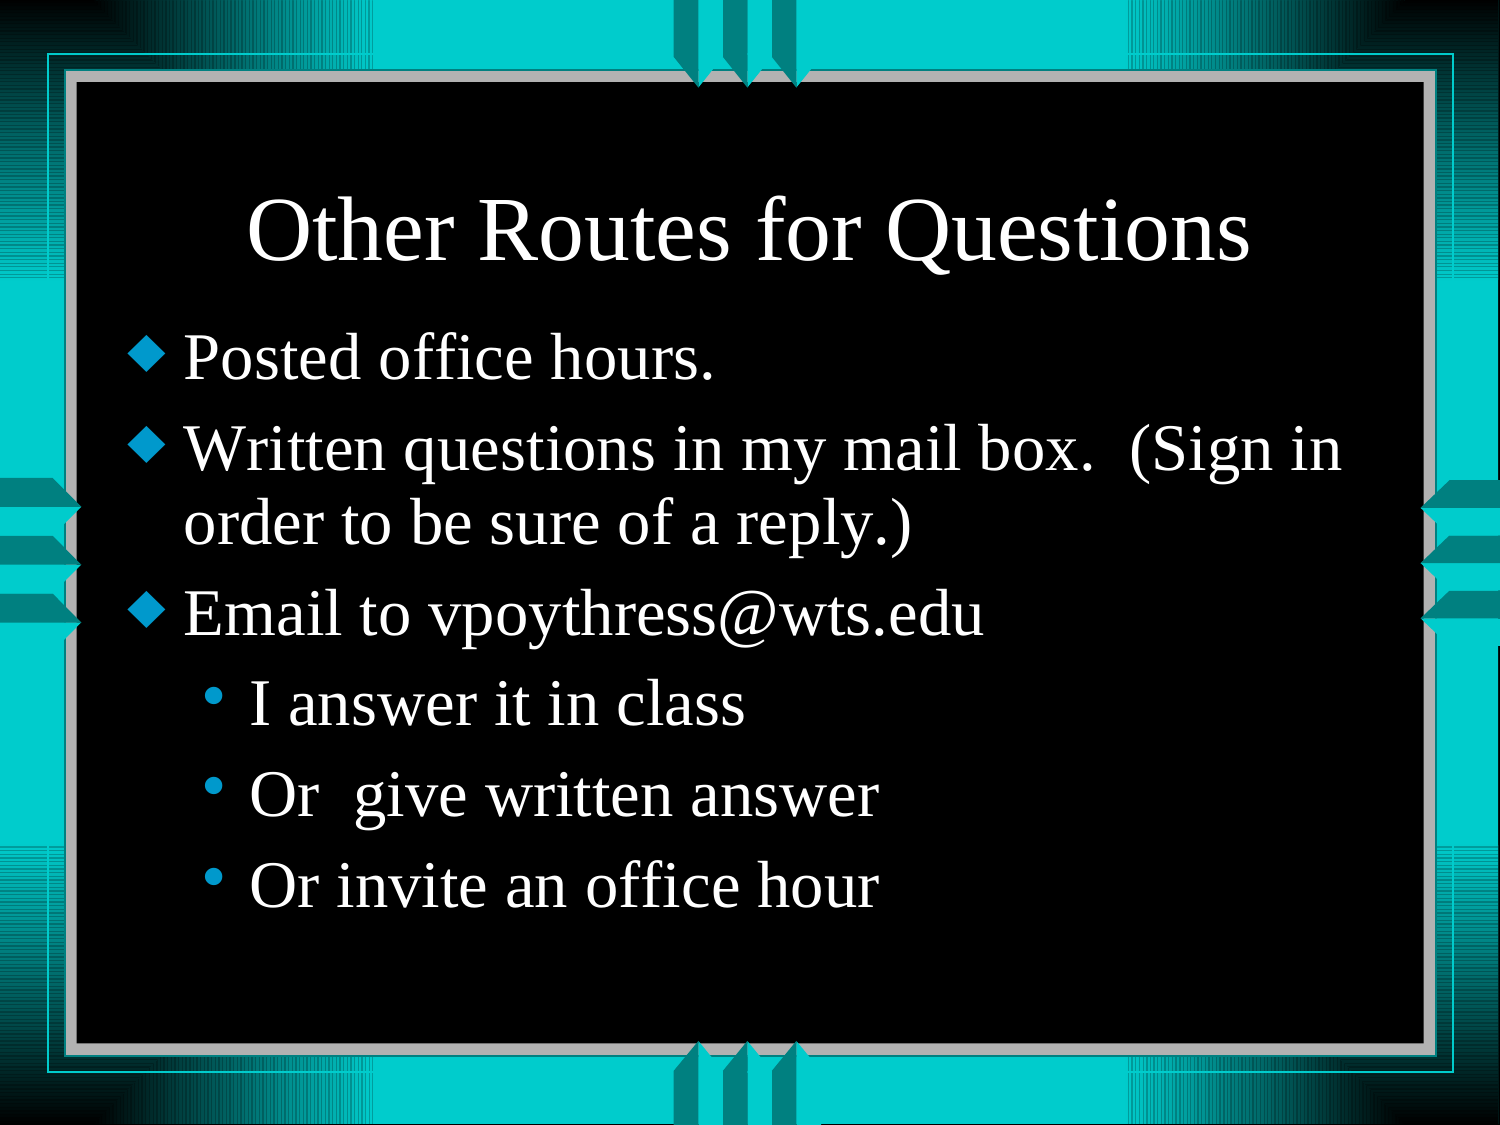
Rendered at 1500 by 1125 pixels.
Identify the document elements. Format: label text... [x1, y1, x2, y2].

list Posted office hours. Written questions in my mail box. (Sign in order to be sure of a reply.) Email to vpoythress@wts.edu I answer it in class Or give written answer Or invite an office hour [112, 312, 1388, 988]
title Other Routes for Questions [112, 99, 1388, 288]
